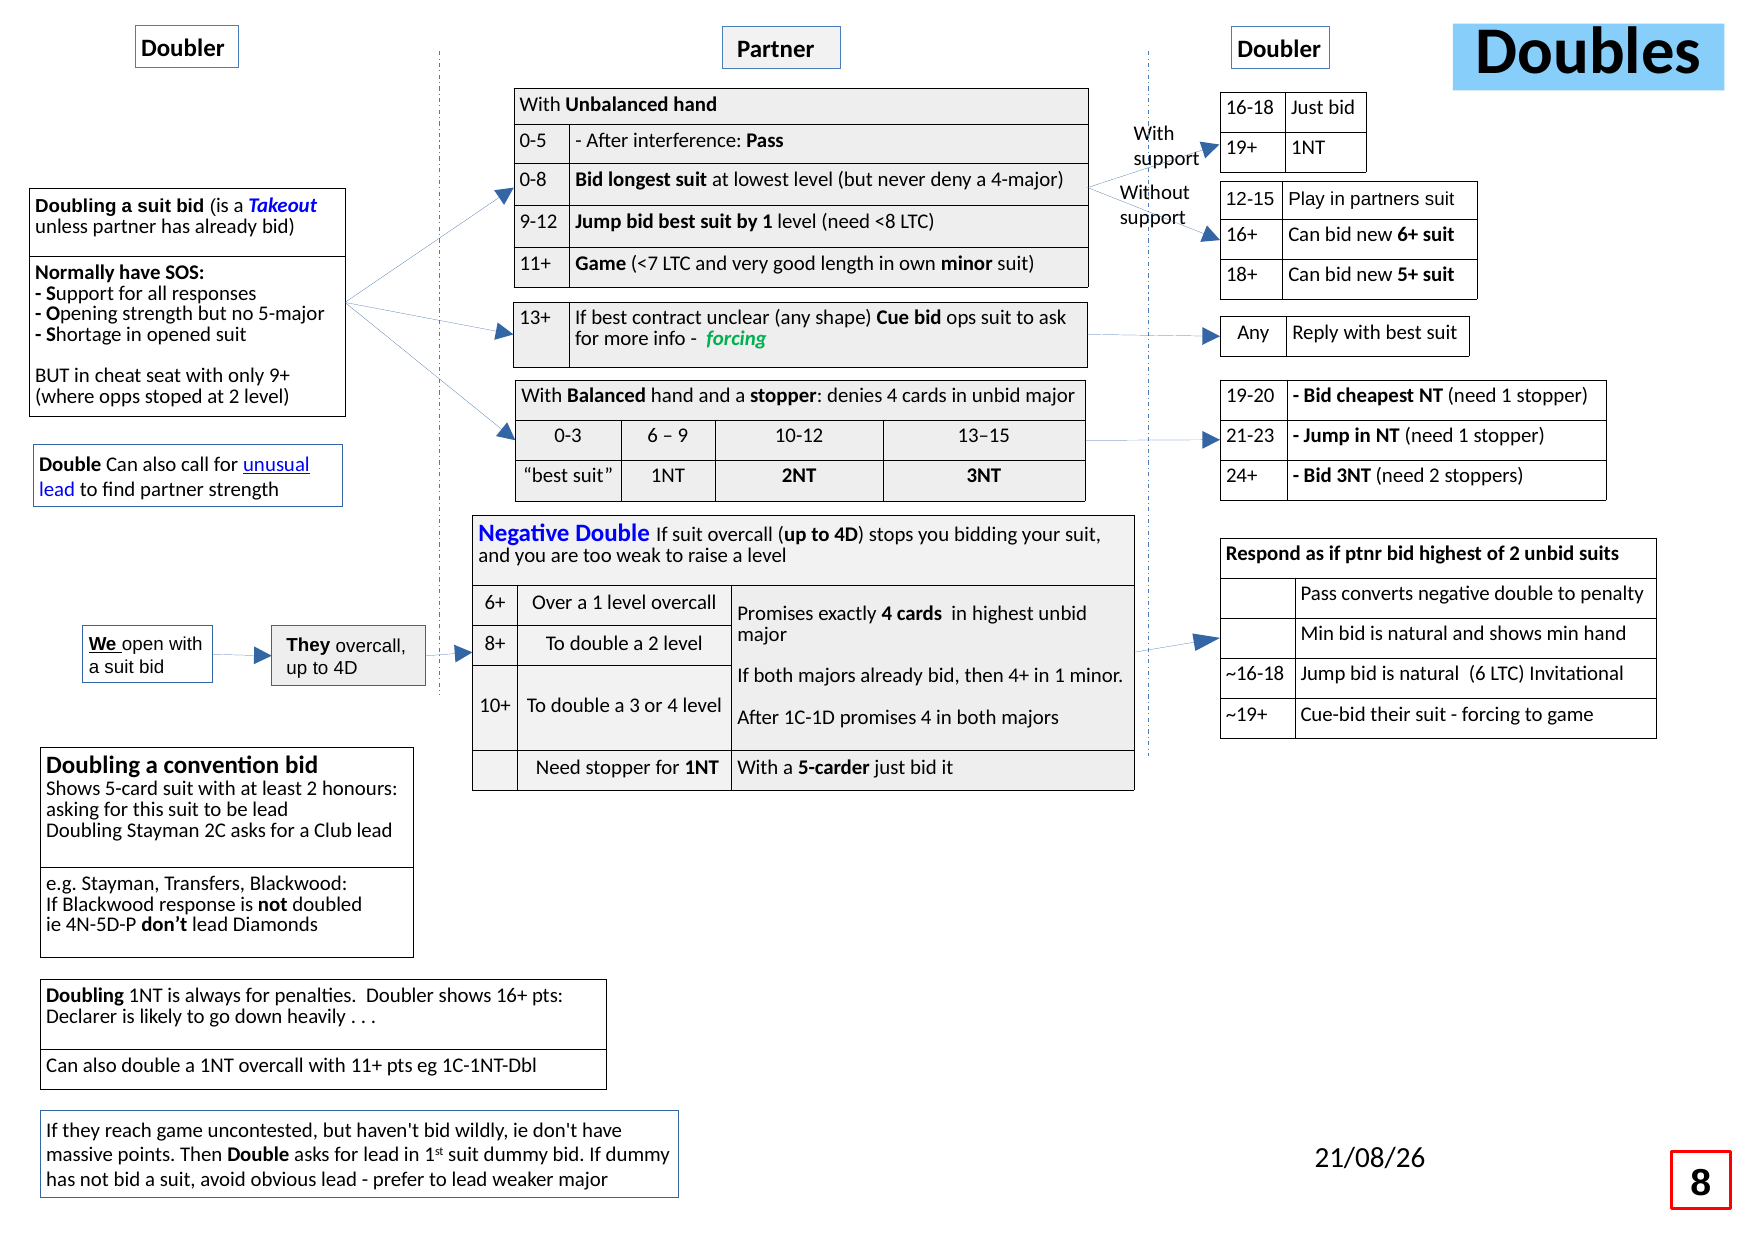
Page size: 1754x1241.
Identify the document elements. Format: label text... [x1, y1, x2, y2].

table_cell 0-5 [515, 125, 569, 163]
table_header Reply with best suit [1287, 317, 1469, 356]
table_header 19-20 [1221, 381, 1287, 420]
table_cell Need stopper for 1NT [518, 751, 731, 790]
table_header Doubling a convention bid Shows 5-card suit with at least 2 honours: asking for this suit to be lead Doubling Stayman 2C asks for a Club lead [41, 748, 413, 867]
table_cell [1221, 579, 1295, 618]
table_cell 6+ [473, 586, 517, 625]
table_cell Normally have SOS: - Support for all responses - Opening strength but no 5-major - Shortage in opened suit BUT in cheat seat with only 9+ (where opps stoped at 2 level) [30, 257, 345, 416]
table_cell 18+ [1221, 260, 1282, 299]
table_cell 10-12 [716, 421, 883, 460]
text_box Doubler [135, 25, 239, 68]
table_header Just bid [1286, 93, 1366, 132]
table_header Play in partners suit [1283, 182, 1477, 219]
table_cell “best suit” [516, 461, 621, 501]
table_cell Pass converts negative double to penalty [1296, 579, 1656, 618]
text_box Doubler [1231, 26, 1330, 69]
table_cell ~16-18 [1221, 659, 1295, 698]
table_header With Unbalanced hand [515, 89, 1088, 124]
table_cell 16+ [1221, 220, 1282, 259]
table_cell With a 5-carder just bid it [732, 751, 1134, 790]
table_header Negative Double If suit overcall (up to 4D) stops you bidding your suit, and you are too weak to raise a level [473, 516, 1134, 585]
table_cell - After interference: Pass [570, 125, 1088, 163]
table_cell 6 – 9 [622, 421, 715, 460]
table_cell 21-23 [1221, 421, 1287, 460]
table_header Any [1221, 317, 1286, 356]
table_header 16-18 [1221, 93, 1285, 132]
text_box With support [1118, 112, 1220, 171]
table_cell 8+ [473, 626, 517, 665]
table_cell 0-3 [516, 421, 621, 460]
table_cell 0-8 [515, 164, 569, 205]
table_cell 11+ [515, 248, 569, 287]
table_cell Cue-bid their suit - forcing to game [1296, 699, 1656, 738]
table_cell 19+ [1221, 133, 1285, 172]
table_cell [473, 751, 517, 790]
table_cell Can bid new 5+ suit [1283, 260, 1477, 299]
table_header 12-15 [1221, 182, 1282, 219]
table_header Doubling 1NT is always for penalties. Doubler shows 16+ pts: Declarer is likely to go down heavily . . . [41, 980, 606, 1049]
table_cell Jump bid best suit by 1 level (need <8 LTC) [570, 206, 1088, 247]
table_cell Promises exactly 4 cards in highest unbid major If both majors already bid, then 4+ in 1 minor. After 1C-1D promises 4 in both majors [732, 586, 1134, 750]
text_box Partner [722, 26, 841, 69]
table_header - Bid cheapest NT (need 1 stopper) [1288, 381, 1606, 420]
table_header If best contract unclear (any shape) Cue bid ops suit to ask for more info - forcing [570, 303, 1087, 367]
table_header Doubling a suit bid (is a Takeout unless partner has already bid) [30, 189, 345, 256]
text_box Without support [1105, 171, 1210, 232]
text_box We open with a suit bid [82, 625, 213, 683]
table_cell - Bid 3NT (need 2 stoppers) [1288, 461, 1606, 500]
table_header Respond as if ptnr bid highest of 2 unbid suits [1221, 539, 1656, 578]
table_cell Game (<7 LTC and very good length in own minor suit) [570, 248, 1088, 287]
table_header With Balanced hand and a stopper: denies 4 cards in unbid major [516, 381, 1085, 420]
table_cell e.g. Stayman, Transfers, Blackwood: If Blackwood response is not doubled ie 4N-5D-P don’t lead Diamonds [41, 868, 413, 957]
table_cell Can also double a 1NT overcall with 11+ pts eg 1C-1NT-Dbl [41, 1050, 606, 1089]
table_cell Bid longest suit at lowest level (but never deny a 4-major) [570, 164, 1088, 205]
table_cell Min bid is natural and shows min hand [1296, 619, 1656, 658]
table_cell 1NT [1286, 133, 1366, 172]
table_cell 24+ [1221, 461, 1287, 500]
text_box 25/07/23 [1305, 1145, 1436, 1202]
text_box If they reach game uncontested, but haven't bid wildly, ie don't have massive points. Then Double asks for lead in 1st suit dummy bid. If dummy has not bid a suit, avoid obvious lead - prefer to lead weaker major [40, 1110, 679, 1198]
table_cell - Jump in NT (need 1 stopper) [1288, 421, 1606, 460]
table_cell 3NT [884, 461, 1085, 501]
table_cell 2NT [716, 461, 883, 501]
table_cell 9-12 [515, 206, 569, 247]
table_cell To double a 2 level [518, 626, 731, 665]
text_box Doubles [1452, 23, 1725, 91]
text_box Double Can also call for unusual lead to find partner strength [33, 444, 343, 507]
table_cell 13–15 [884, 421, 1085, 460]
text_box 8 [1671, 1151, 1731, 1209]
text_box With support [1149, 145, 1220, 177]
table_cell 10+ [473, 666, 517, 750]
table_cell Jump bid is natural (6 LTC) Invitational [1296, 659, 1656, 698]
table_cell [1221, 619, 1295, 658]
text_box Without support [1105, 195, 1203, 236]
table_cell 1NT [622, 461, 715, 501]
text_box They overcall, up to 4D [271, 625, 426, 686]
table_cell Can bid new 6+ suit [1283, 220, 1477, 259]
table_cell ~19+ [1221, 699, 1295, 738]
table_cell To double a 3 or 4 level [518, 666, 731, 750]
table_cell Over a 1 level overcall [518, 586, 731, 625]
table_header 13+ [514, 303, 569, 367]
